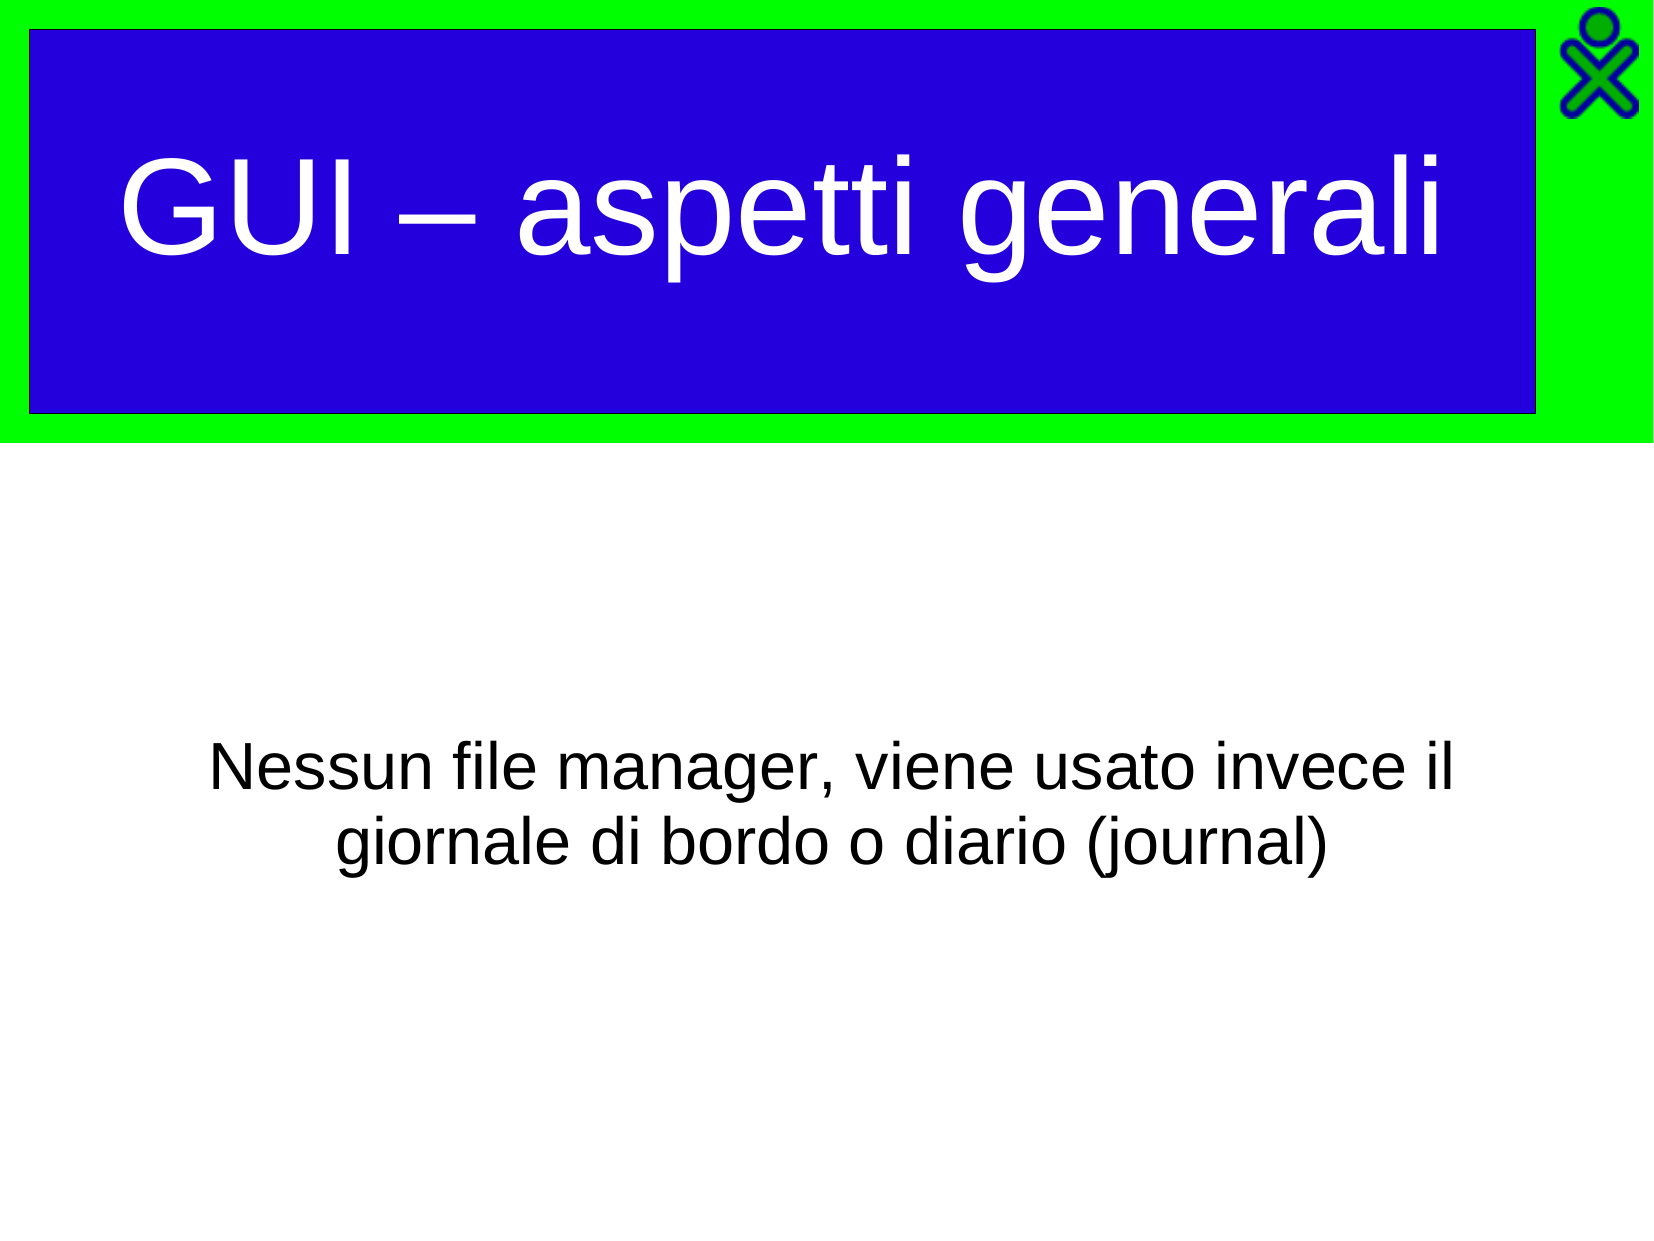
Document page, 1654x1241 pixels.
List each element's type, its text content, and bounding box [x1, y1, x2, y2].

picture [1559, 7, 1639, 119]
subtitle Nessun file manager, viene usato invece il giornale di bordo o diario (journal) [88, 493, 1577, 1115]
title GUI – aspetti generali [59, 7, 1506, 407]
